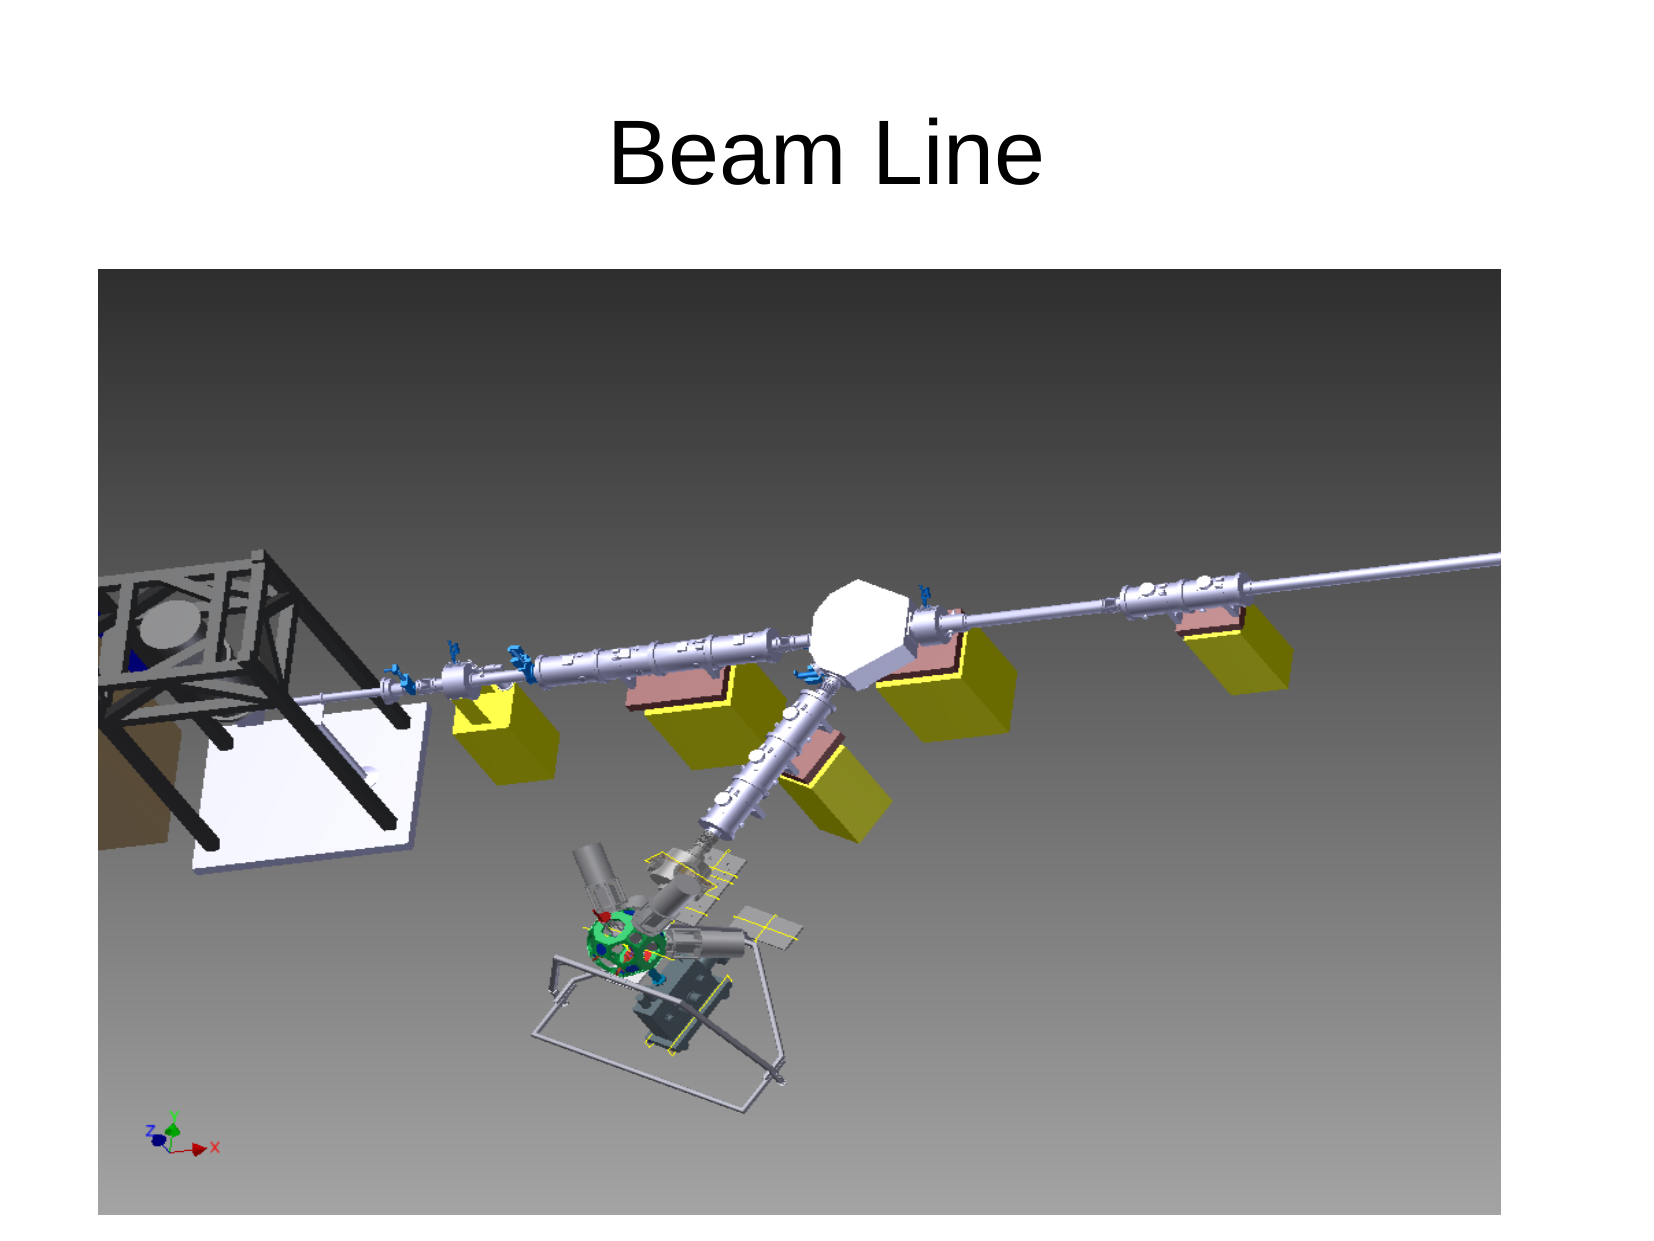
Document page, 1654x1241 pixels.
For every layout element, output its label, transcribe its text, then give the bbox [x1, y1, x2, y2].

picture [98, 269, 1501, 1216]
title Beam Line [82, 49, 1571, 257]
